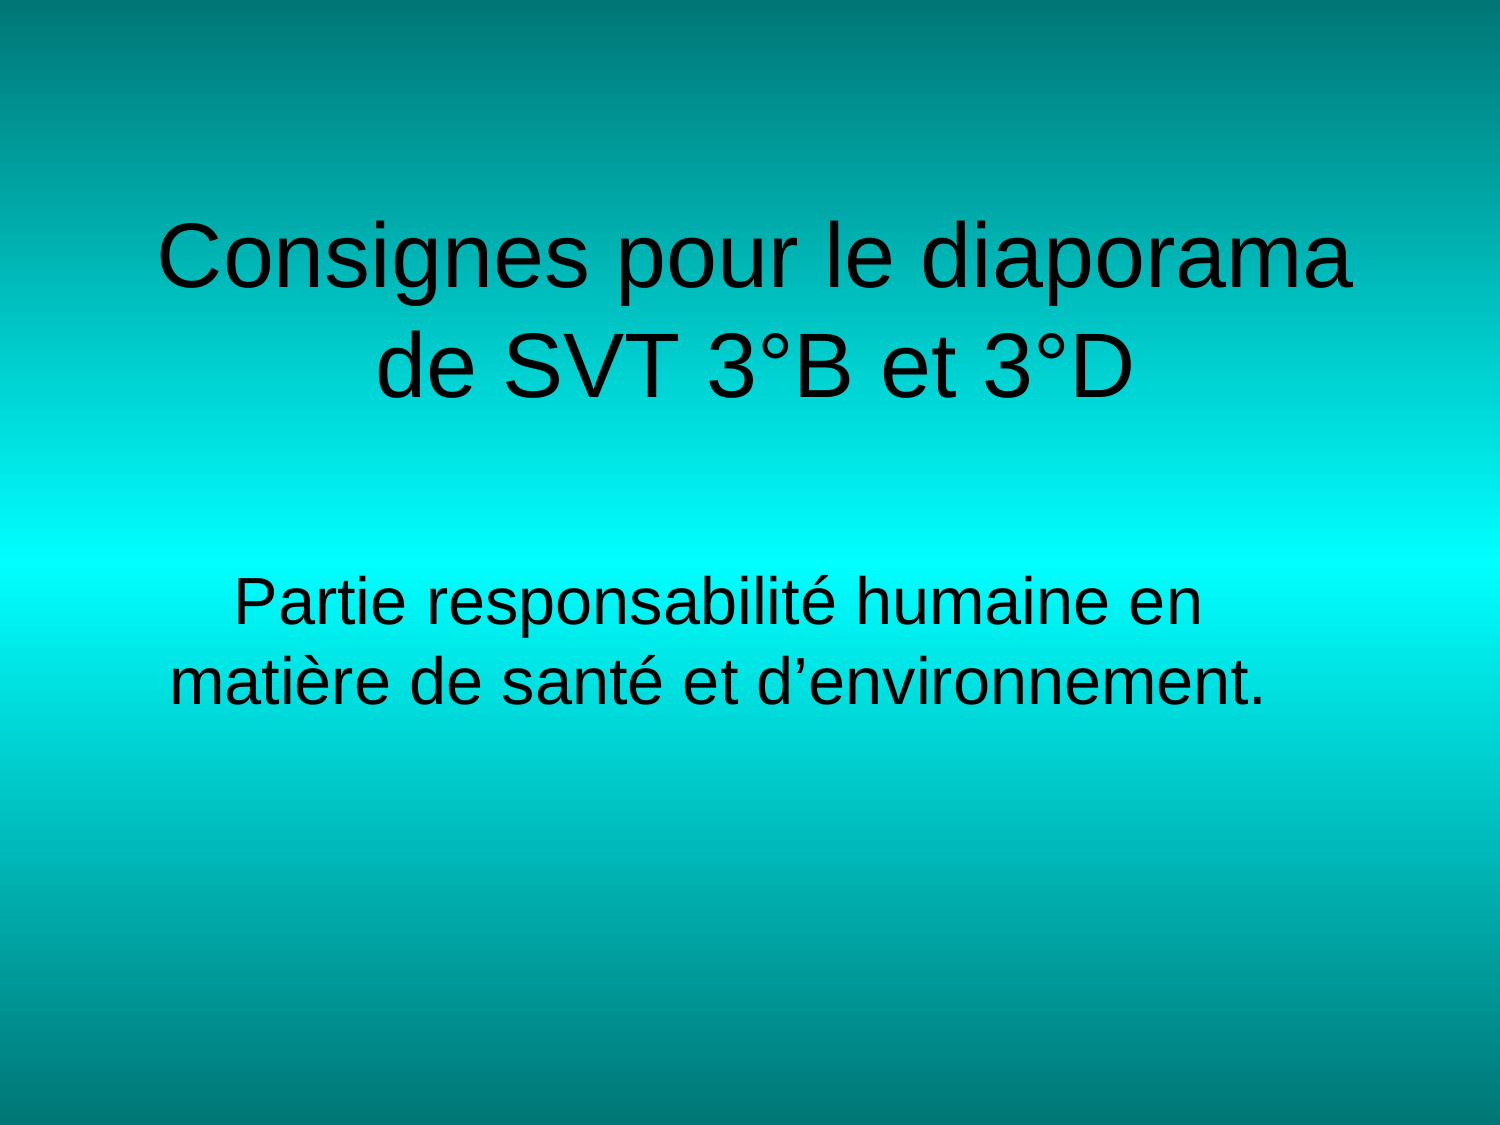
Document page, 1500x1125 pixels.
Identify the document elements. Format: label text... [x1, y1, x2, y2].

subtitle Partie responsabilité humaine en matière de santé et d’environnement. [125, 549, 1313, 763]
title Consignes pour le diaporama de SVT 3°B et 3°D [125, 149, 1388, 463]
